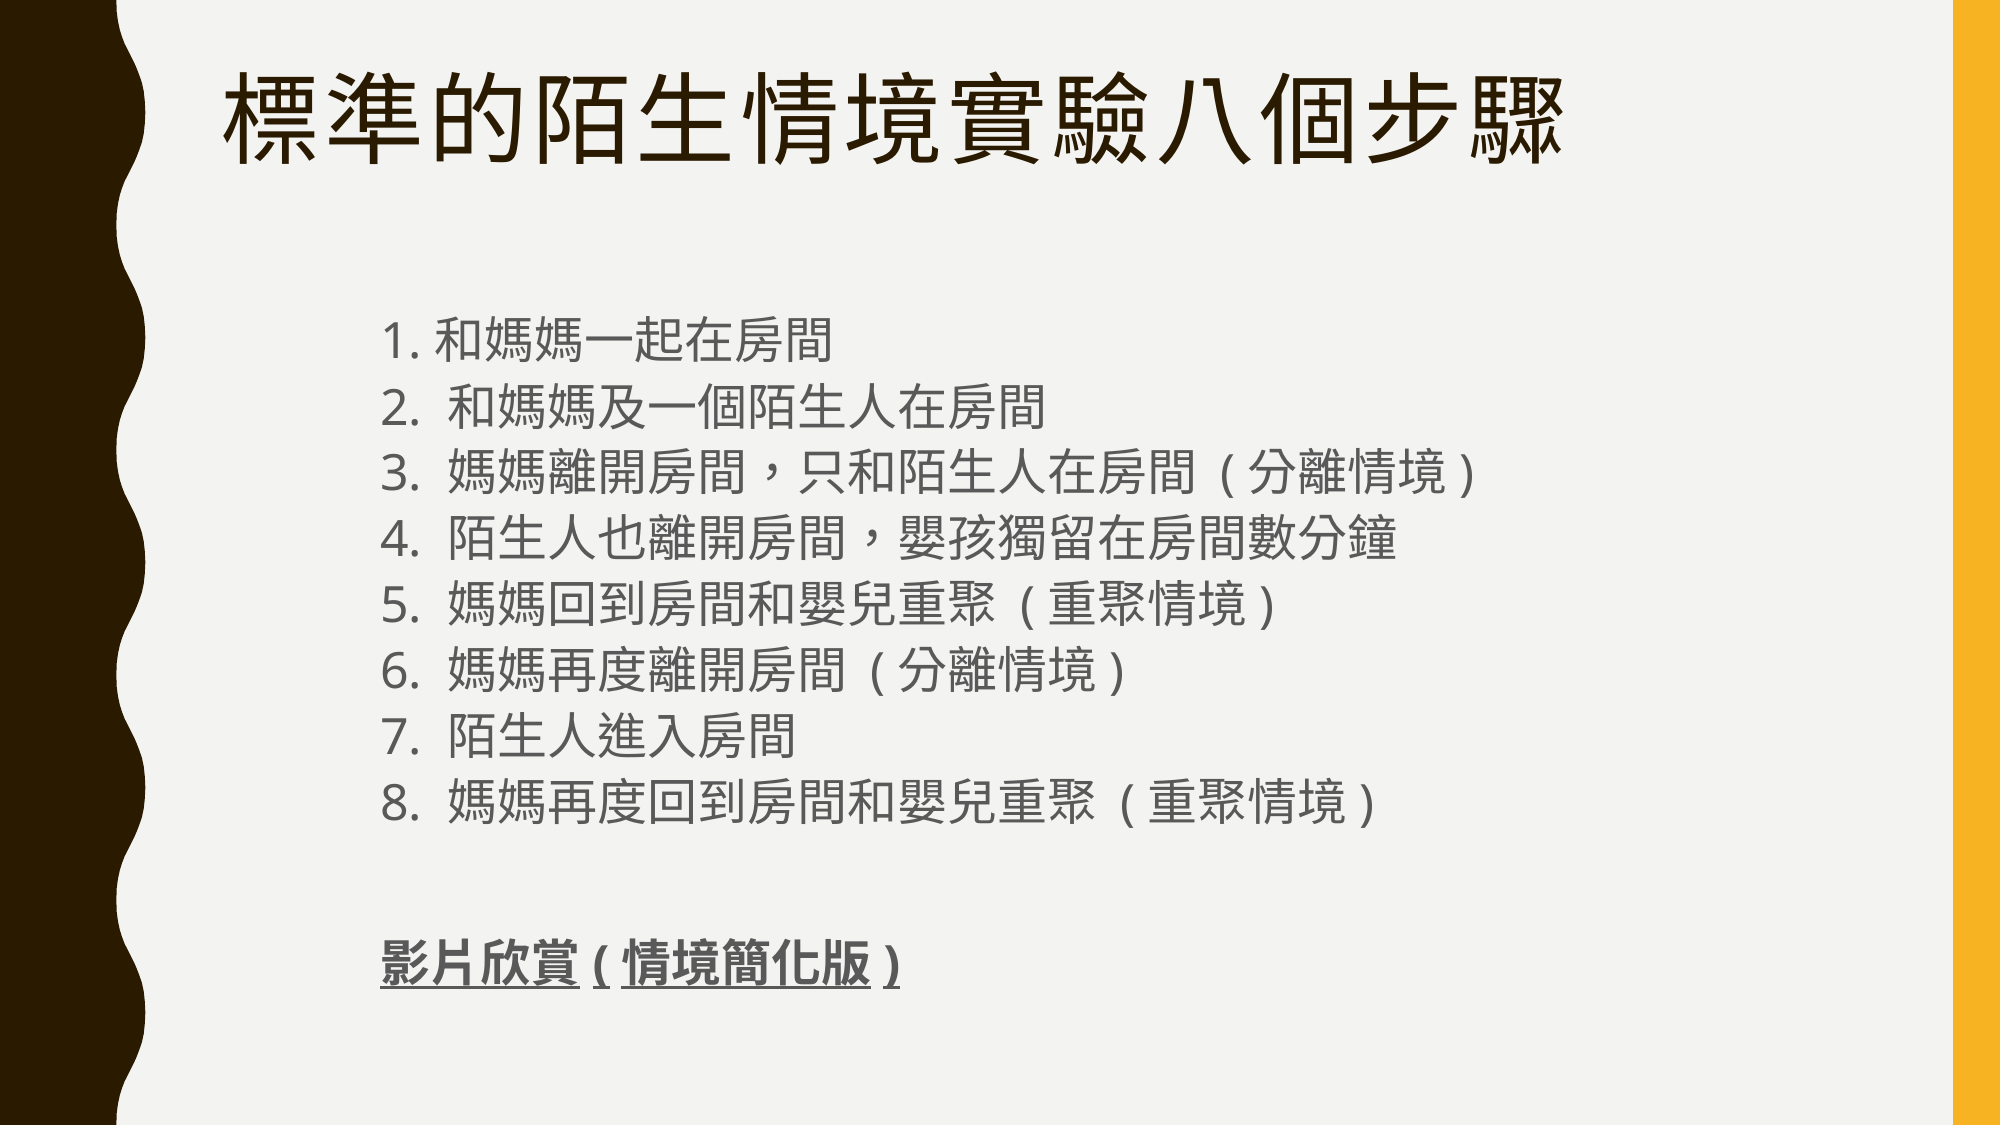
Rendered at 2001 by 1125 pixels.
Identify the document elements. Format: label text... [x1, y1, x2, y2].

title 標準的陌生情境實驗八個步驟 [205, 62, 1876, 308]
list 1.和媽媽一起在房間 2. 和媽媽及一個陌生人在房間 3. 媽媽離開房間，只和陌生人在房間 (分離情境) 4. 陌生人也離開房間，嬰孩獨留在房間數分鐘 5. 媽媽回到房間和嬰兒重聚 (重聚情境) 6. 媽媽再度離開房間 (分離情境) 7. 陌生人進入房間 8. 媽媽再度回到房間和嬰兒重聚 (重聚情境) 影片欣賞(情境簡化版) [365, 295, 1706, 1006]
